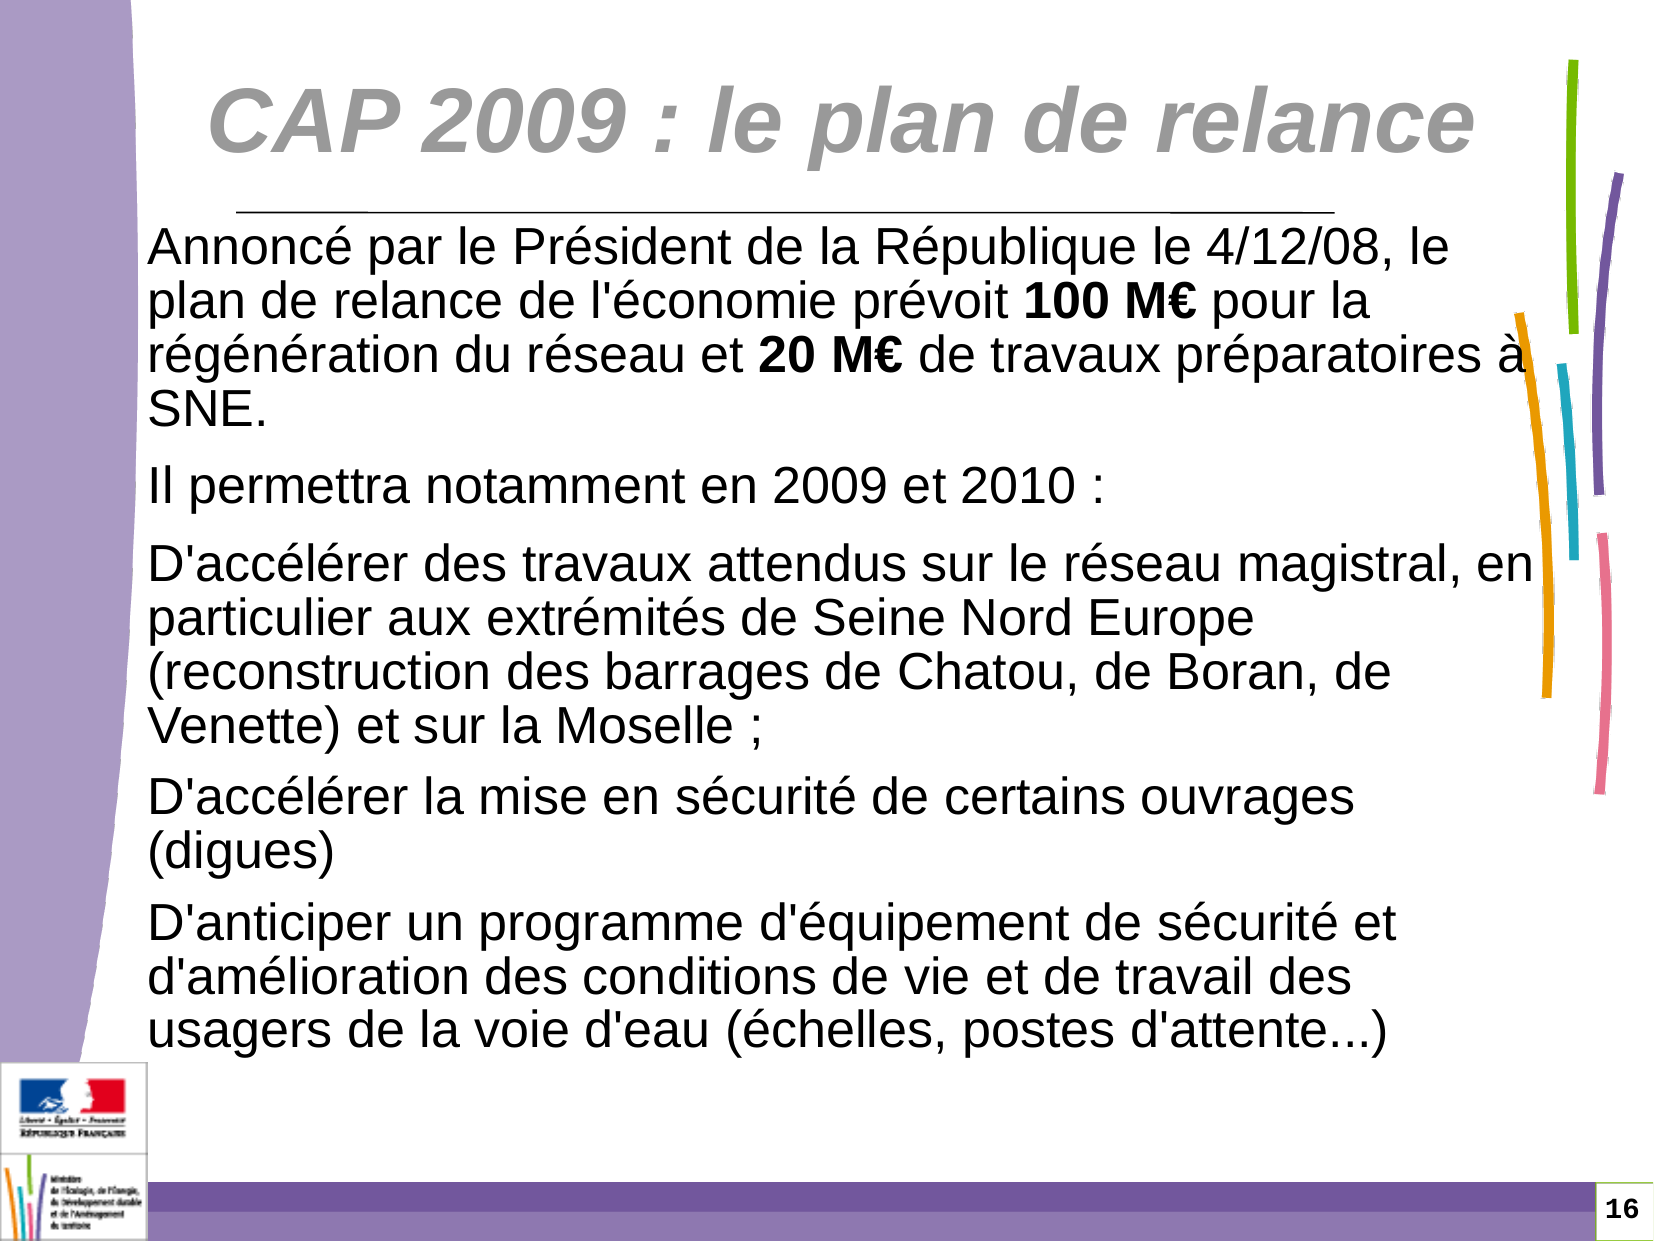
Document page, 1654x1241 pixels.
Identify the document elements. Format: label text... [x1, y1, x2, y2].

title CAP 2009 : le plan de relance [206, 41, 1536, 207]
picture [0, 0, 1654, 1241]
list Annoncé par le Président de la République le 4/12/08, le plan de relance de l'économie prévoit 100 M€ pour la régénération du réseau et 20 M€ de travaux préparatoires à SNE. Il permettra notamment en 2009 et 2010 : D'accélérer des travaux attendus sur le réseau magistral, en particulier aux extrémités de Seine Nord Europe (reconstruction des barrages de Chatou, de Boran, de Venette) et sur la Moselle ; D'accélérer la mise en sécurité de certains ouvrages (digues) D'anticiper un programme d'équipement de sécurité et d'amélioration des conditions de vie et de travail des usagers de la voie d'eau (échelles, postes d'attente...) [147, 221, 1536, 1211]
